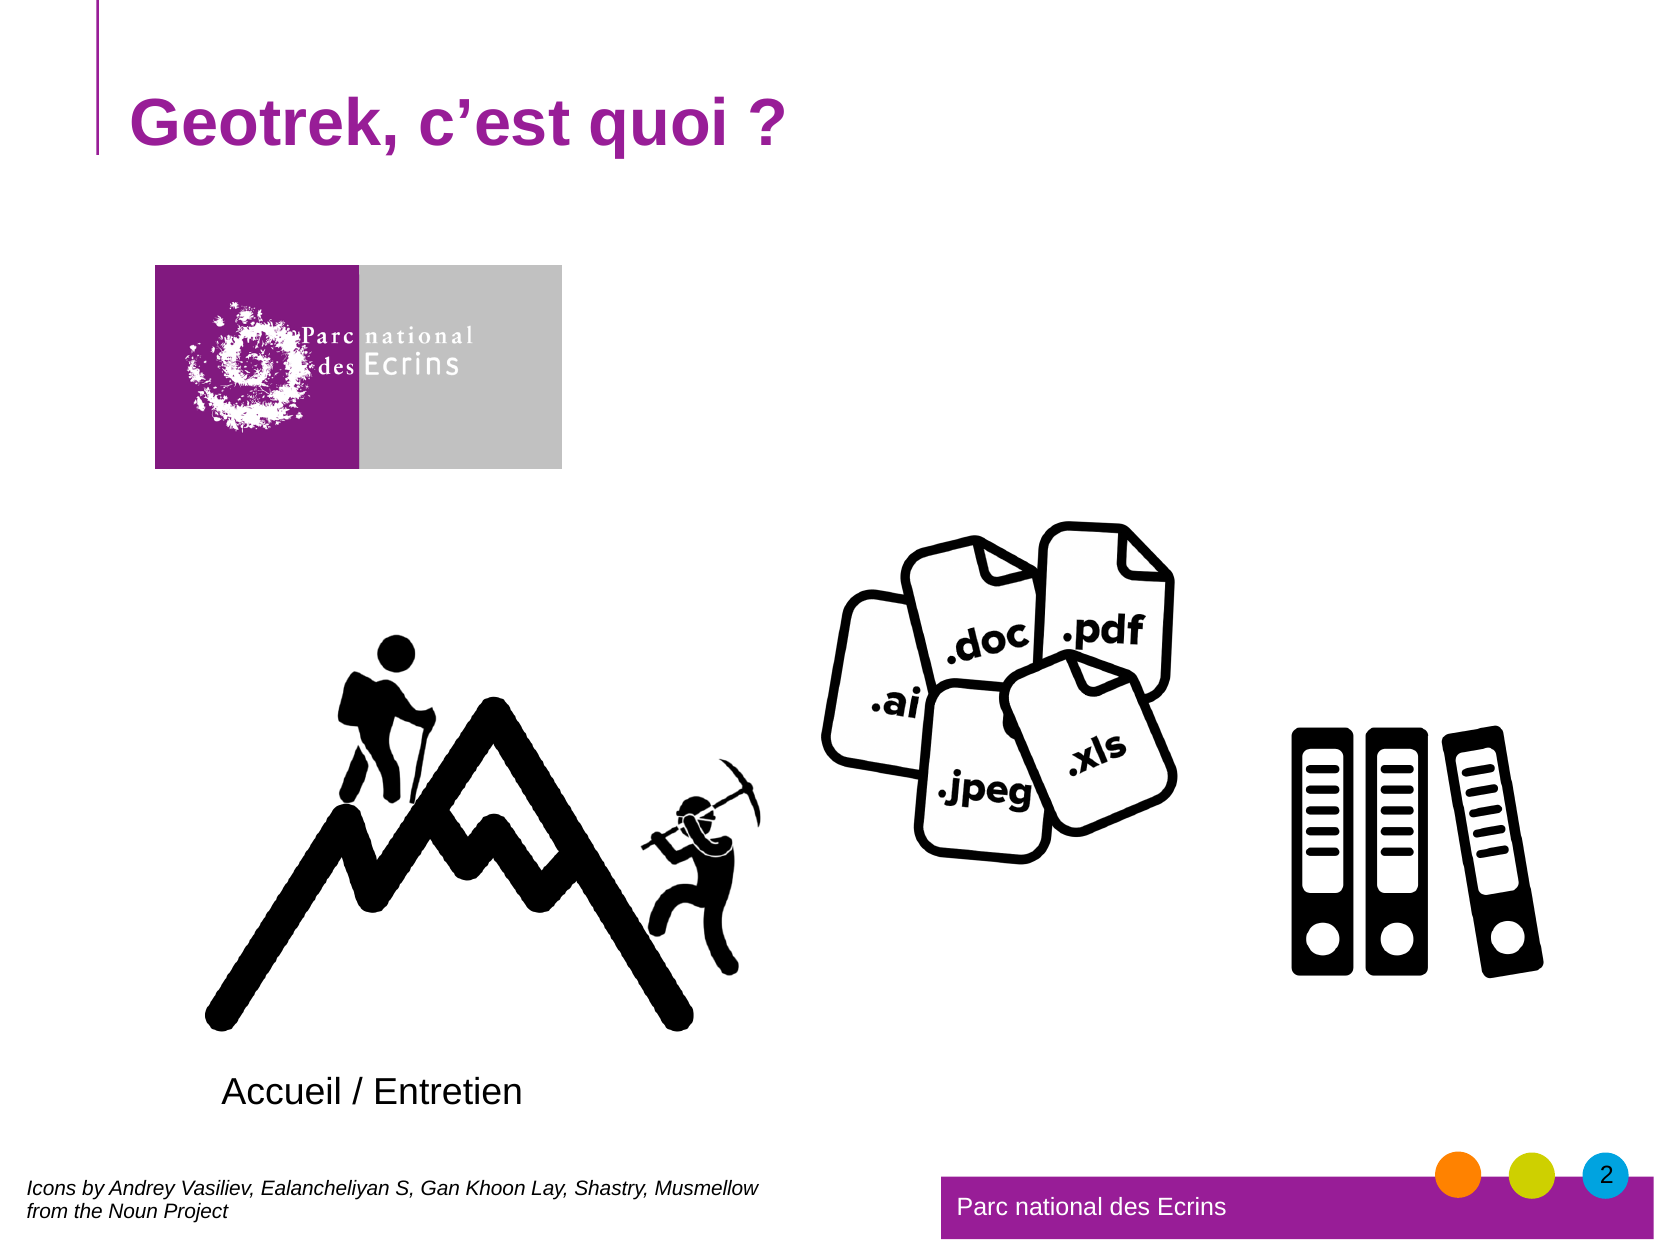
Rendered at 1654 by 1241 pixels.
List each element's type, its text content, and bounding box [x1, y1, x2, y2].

title Geotrek, c’est quoi ? [129, 11, 1619, 160]
picture [177, 472, 1211, 1063]
text_box Accueil / Entretien [206, 1062, 539, 1120]
text_box Icons by Andrey Vasiliev, Ealancheliyan S, Gan Khoon Lay, Shastry, Musmellow from the Noun Project [11, 1169, 774, 1231]
picture [155, 265, 562, 469]
picture [1269, 708, 1560, 1000]
